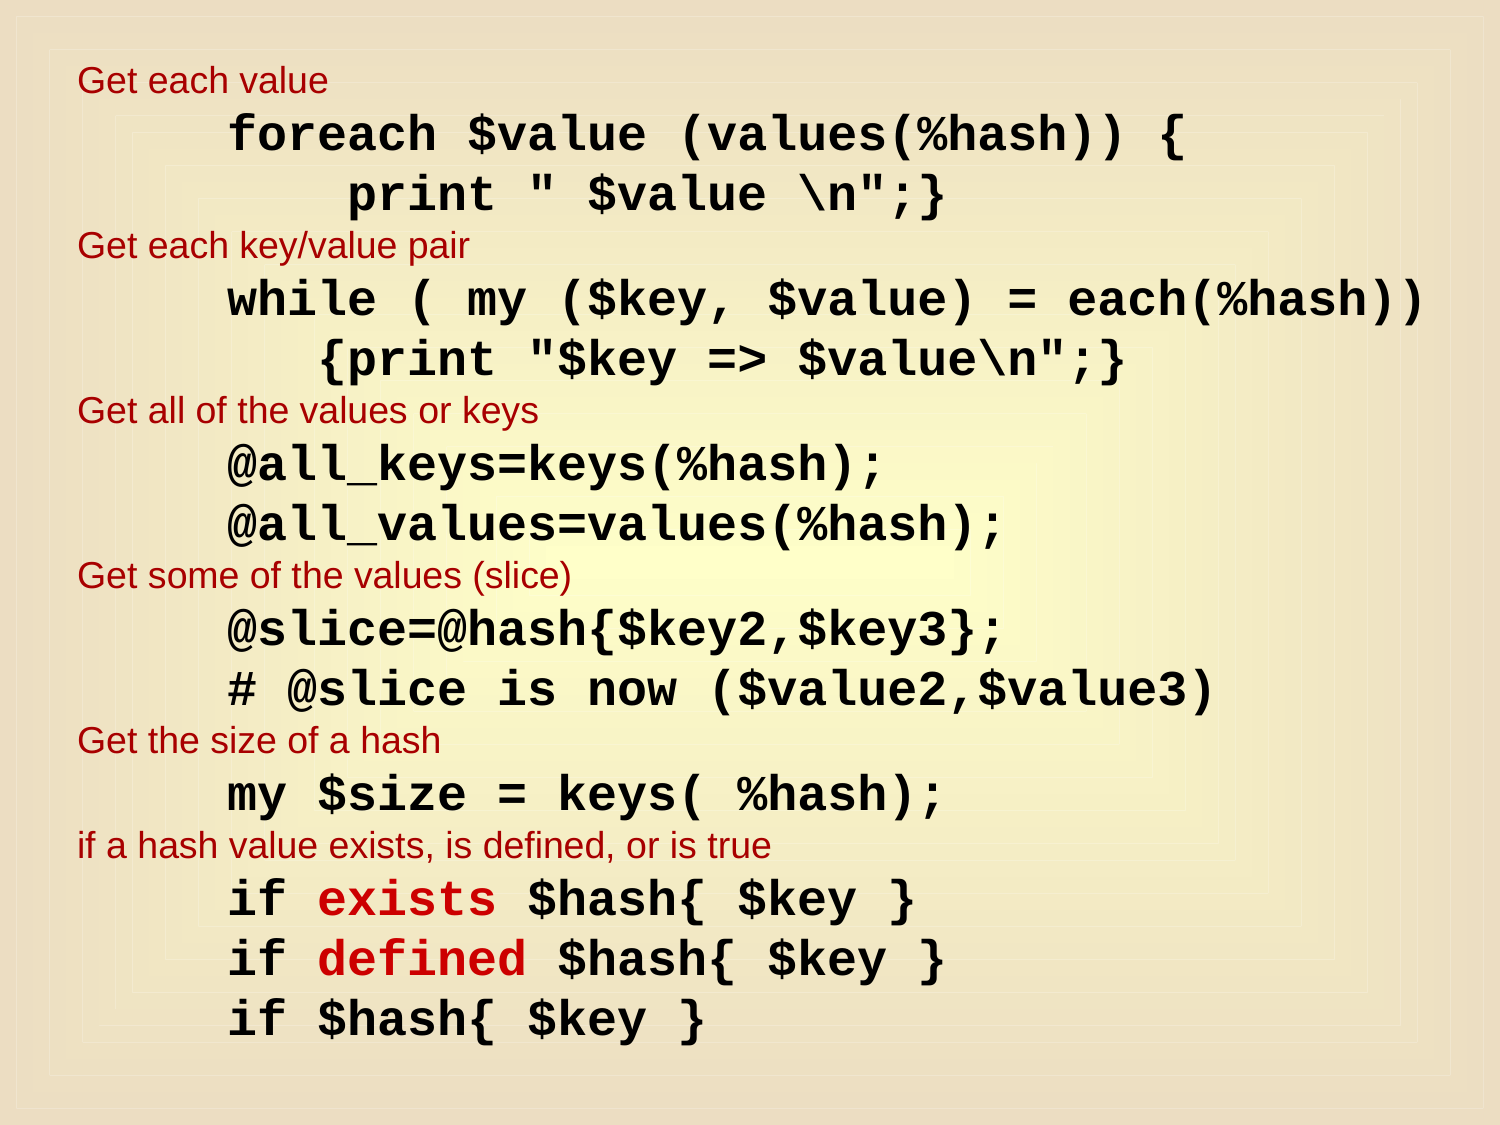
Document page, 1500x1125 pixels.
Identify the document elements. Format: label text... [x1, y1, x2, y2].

text_box Get each value foreach $value (values(%hash)) { print " $value \n";} Get each key/value pair while ( my ($key, $value) = each(%hash)) {print "$key => $value\n";} Get all of the values or keys @all_keys=keys(%hash); @all_values=values(%hash); Get some of the values (slice) @slice=@hash{$key2,$key3}; # @slice is now ($value2,$value3) Get the size of a hash my $size = keys( %hash); if a hash value exists, is defined, or is true if exists $hash{ $key } if defined $hash{ $key } if $hash{ $key } [62, 48, 1450, 1054]
